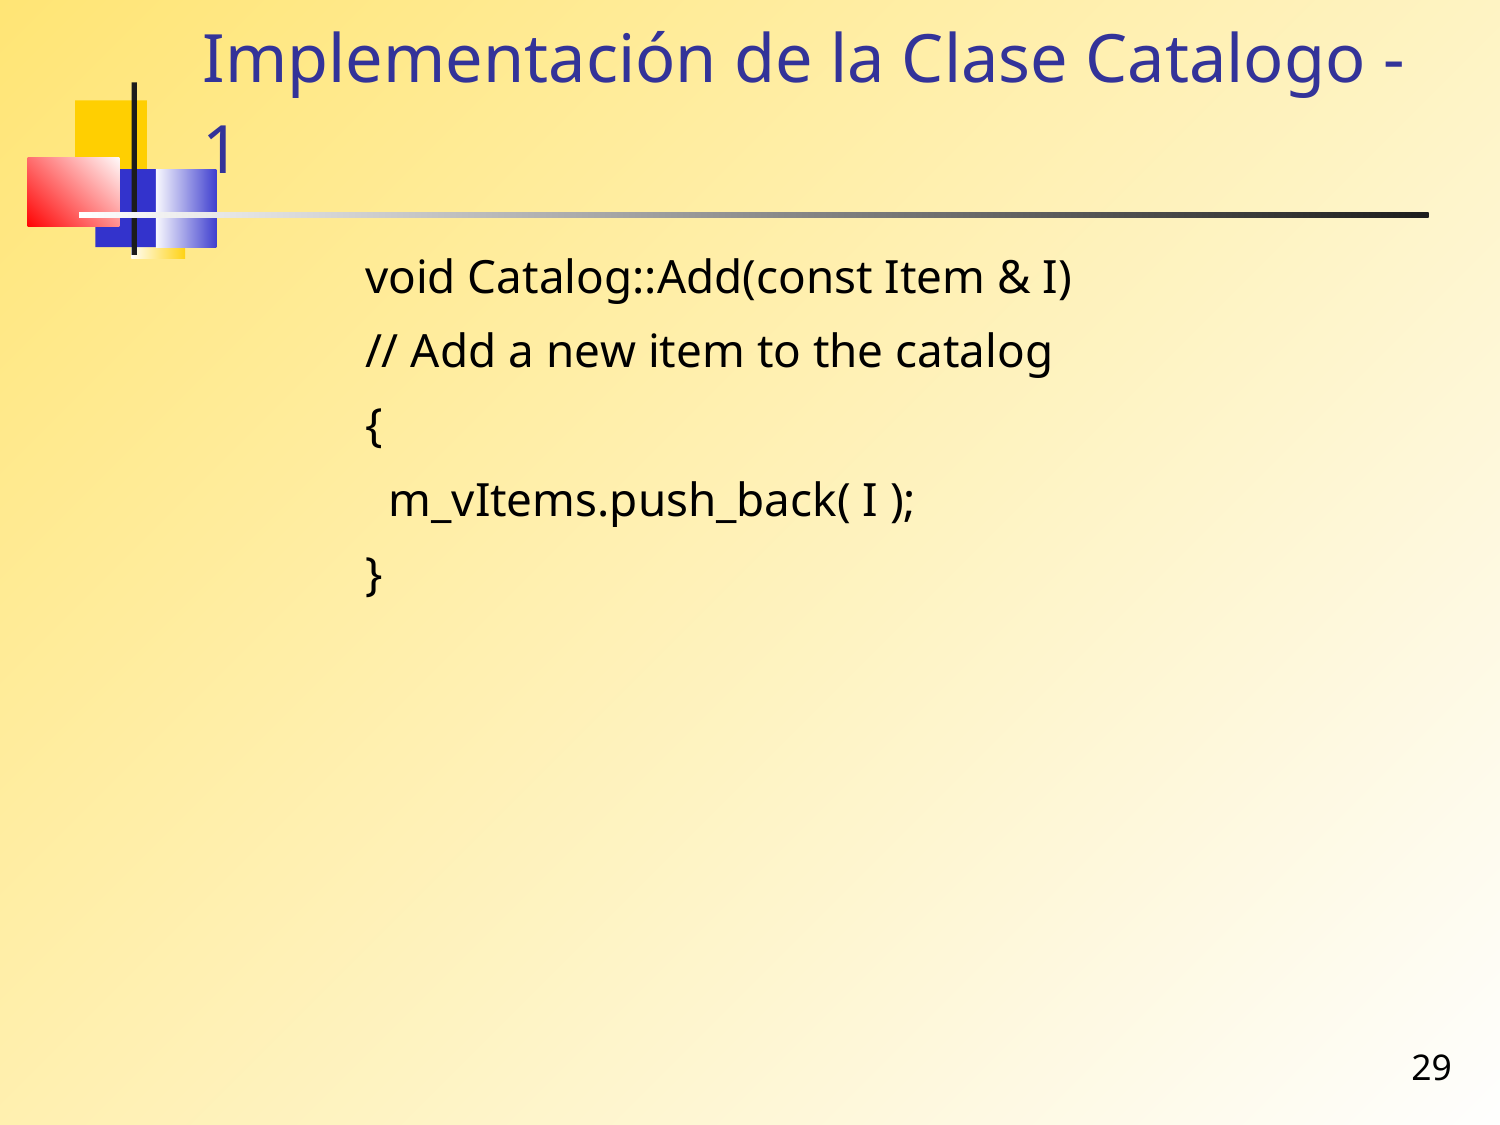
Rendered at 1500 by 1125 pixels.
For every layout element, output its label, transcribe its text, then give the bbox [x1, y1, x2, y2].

list void Catalog::Add(const Item & I)‏ // Add a new item to the catalog { m_vItems.push_back( I ); } [350, 237, 1463, 1013]
title Implementación de la Clase Catalogo - 1 [187, 37, 1466, 201]
